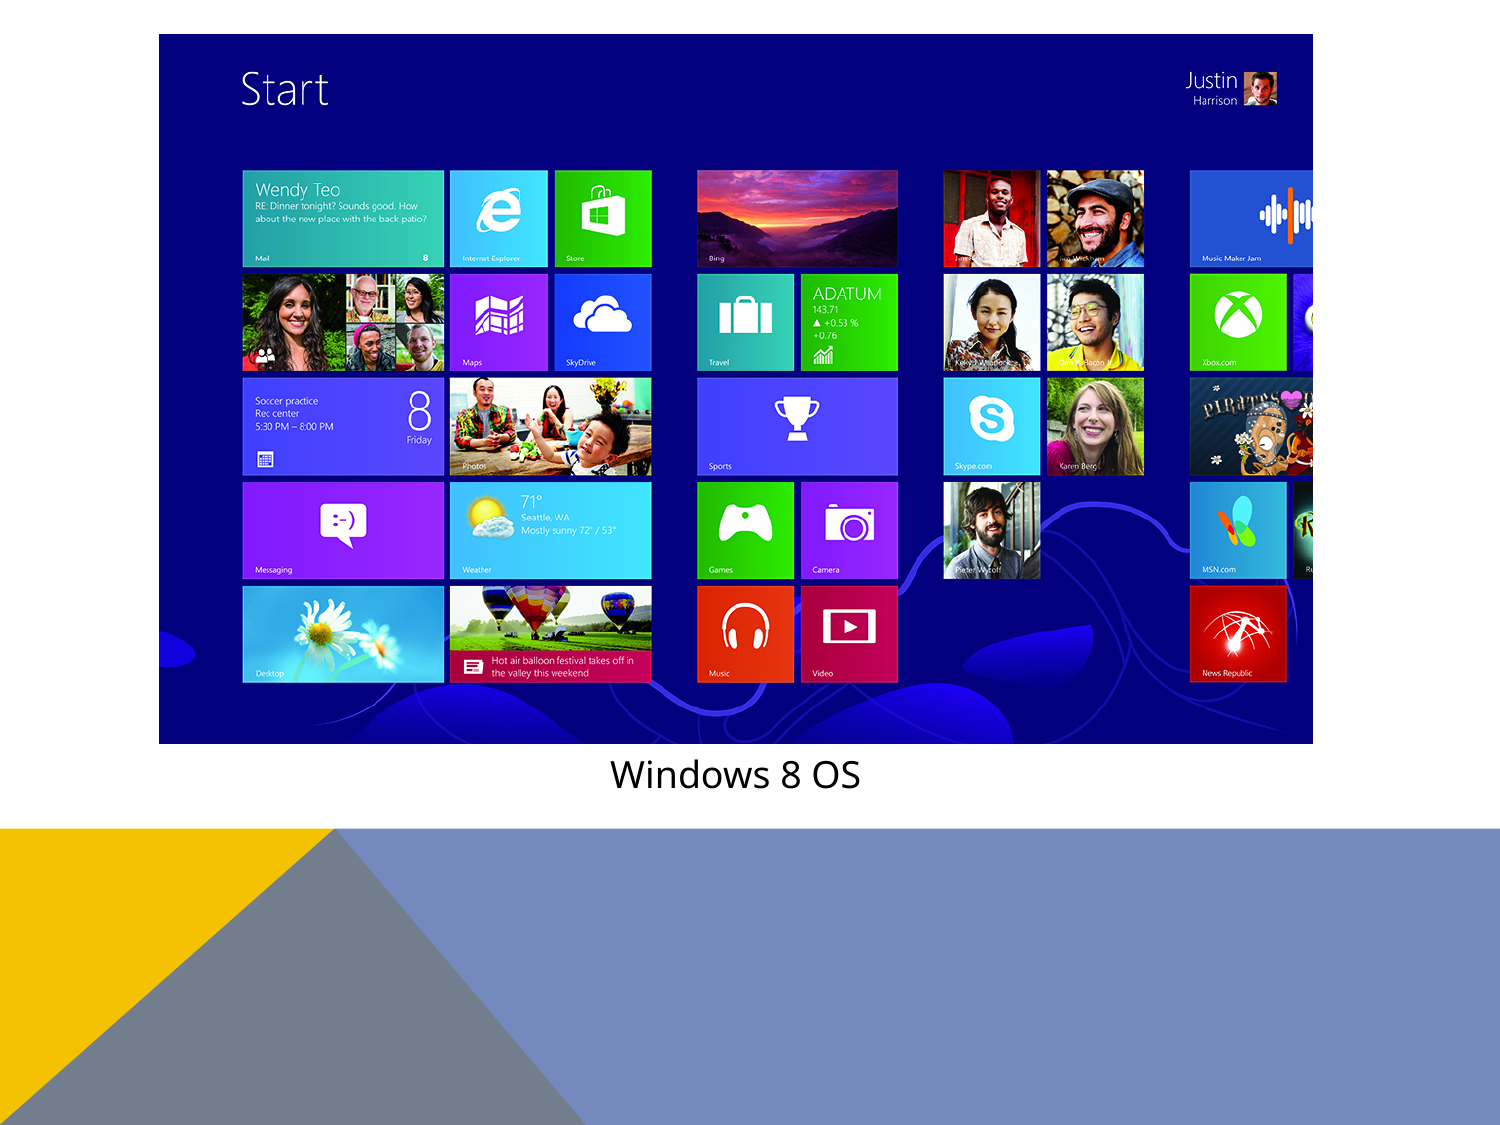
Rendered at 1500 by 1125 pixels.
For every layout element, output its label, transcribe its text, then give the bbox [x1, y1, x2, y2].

text_box Windows 8 OS [159, 743, 1313, 803]
picture [159, 34, 1313, 743]
